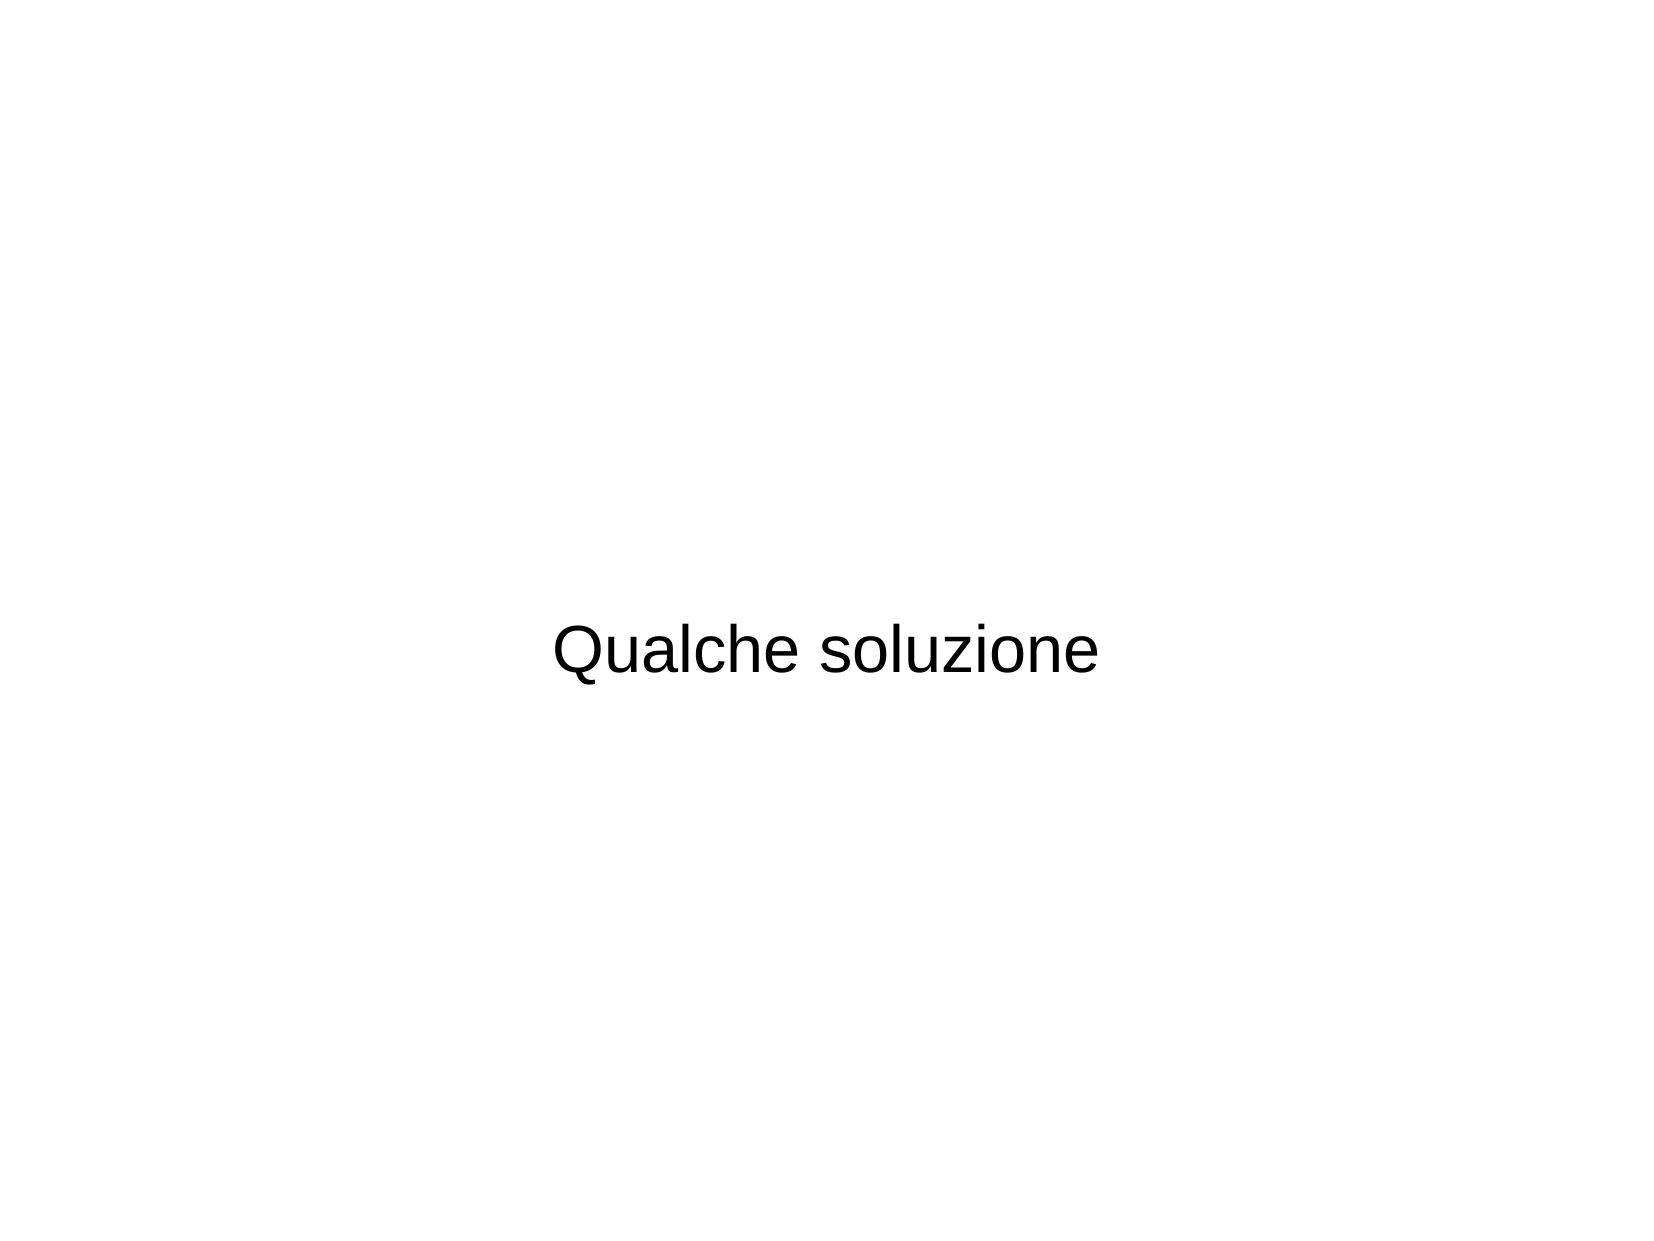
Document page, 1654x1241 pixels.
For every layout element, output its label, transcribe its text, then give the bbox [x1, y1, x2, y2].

subtitle Qualche soluzione [82, 290, 1571, 1010]
